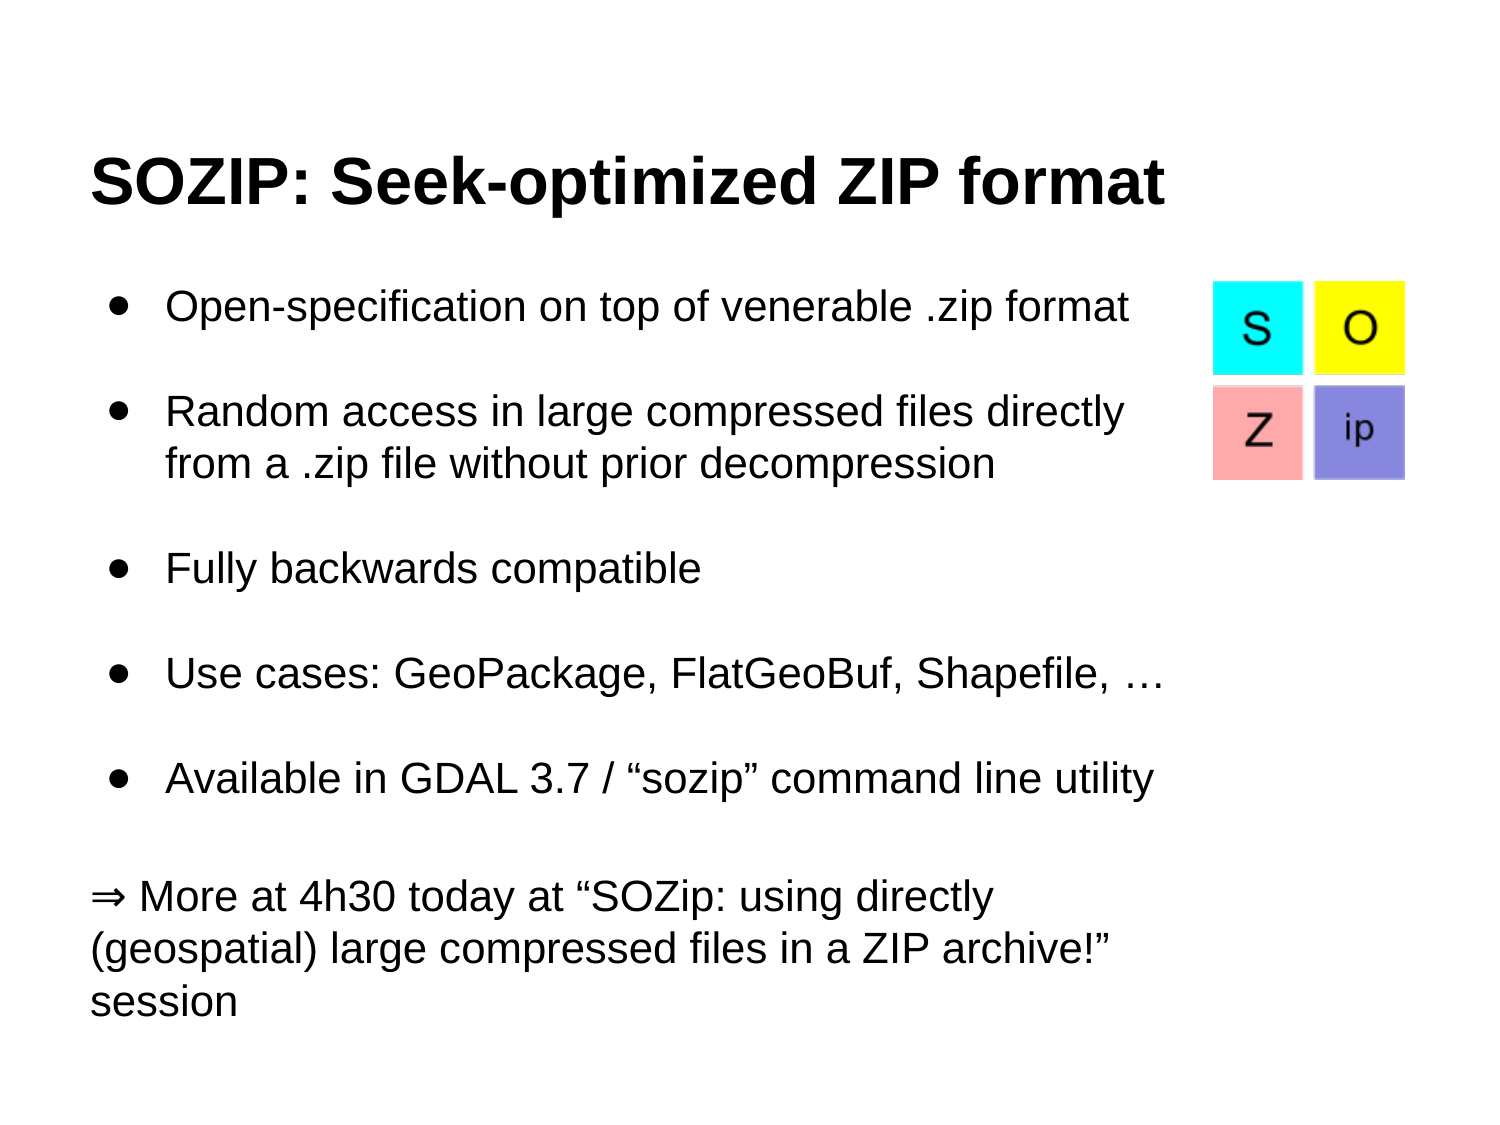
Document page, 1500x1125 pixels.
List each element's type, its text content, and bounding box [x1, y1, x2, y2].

list Open-specification on top of venerable .zip format Random access in large compressed files directly from a .zip file without prior decompression Fully backwards compatible Use cases: GeoPackage, FlatGeoBuf, Shapefile, … Available in GDAL 3.7 / “sozip” command line utility ⇒ More at 4h30 today at “SOZip: using directly (geospatial) large compressed files in a ZIP archive!” session [75, 262, 1234, 1078]
title SOZIP: Seek-optimized ZIP format [75, 45, 1425, 233]
picture [1213, 281, 1405, 480]
